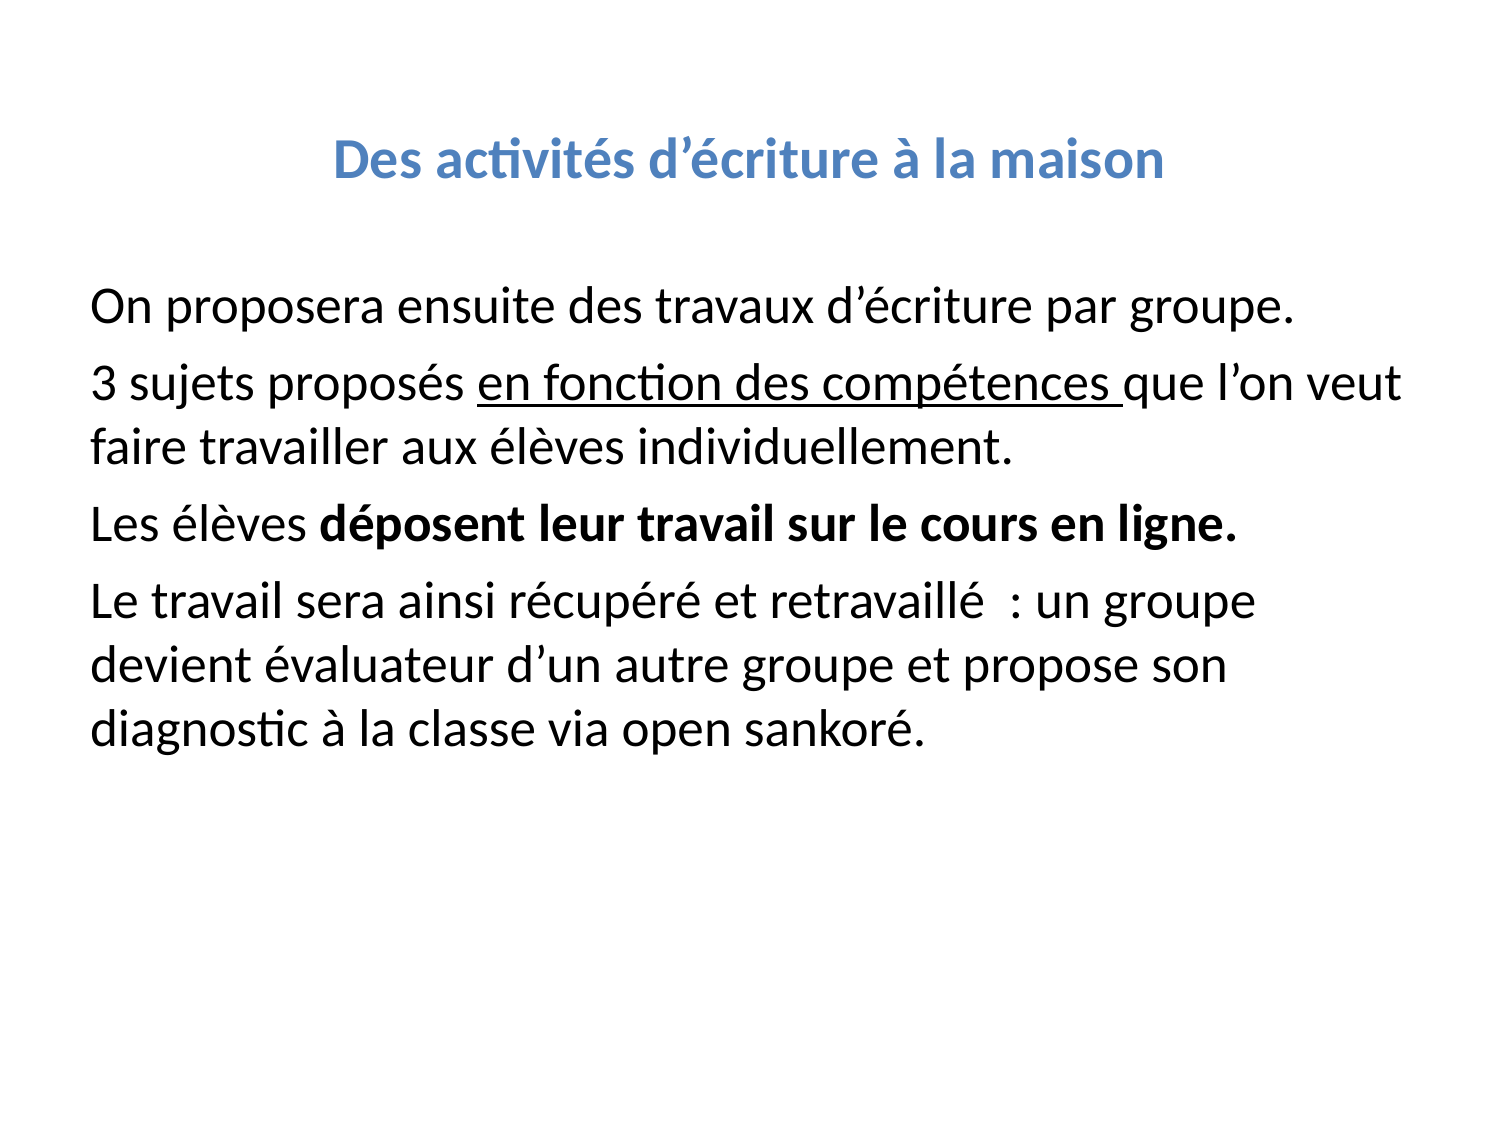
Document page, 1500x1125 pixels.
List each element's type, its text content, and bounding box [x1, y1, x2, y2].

title Des activités d’écriture à la maison [75, 45, 1425, 233]
list On proposera ensuite des travaux d’écriture par groupe. 3 sujets proposés en fonction des compétences que l’on veut faire travailler aux élèves individuellement. Les élèves déposent leur travail sur le cours en ligne. Le travail sera ainsi récupéré et retravaillé : un groupe devient évaluateur d’un autre groupe et propose son diagnostic à la classe via open sankoré. [75, 262, 1425, 1005]
